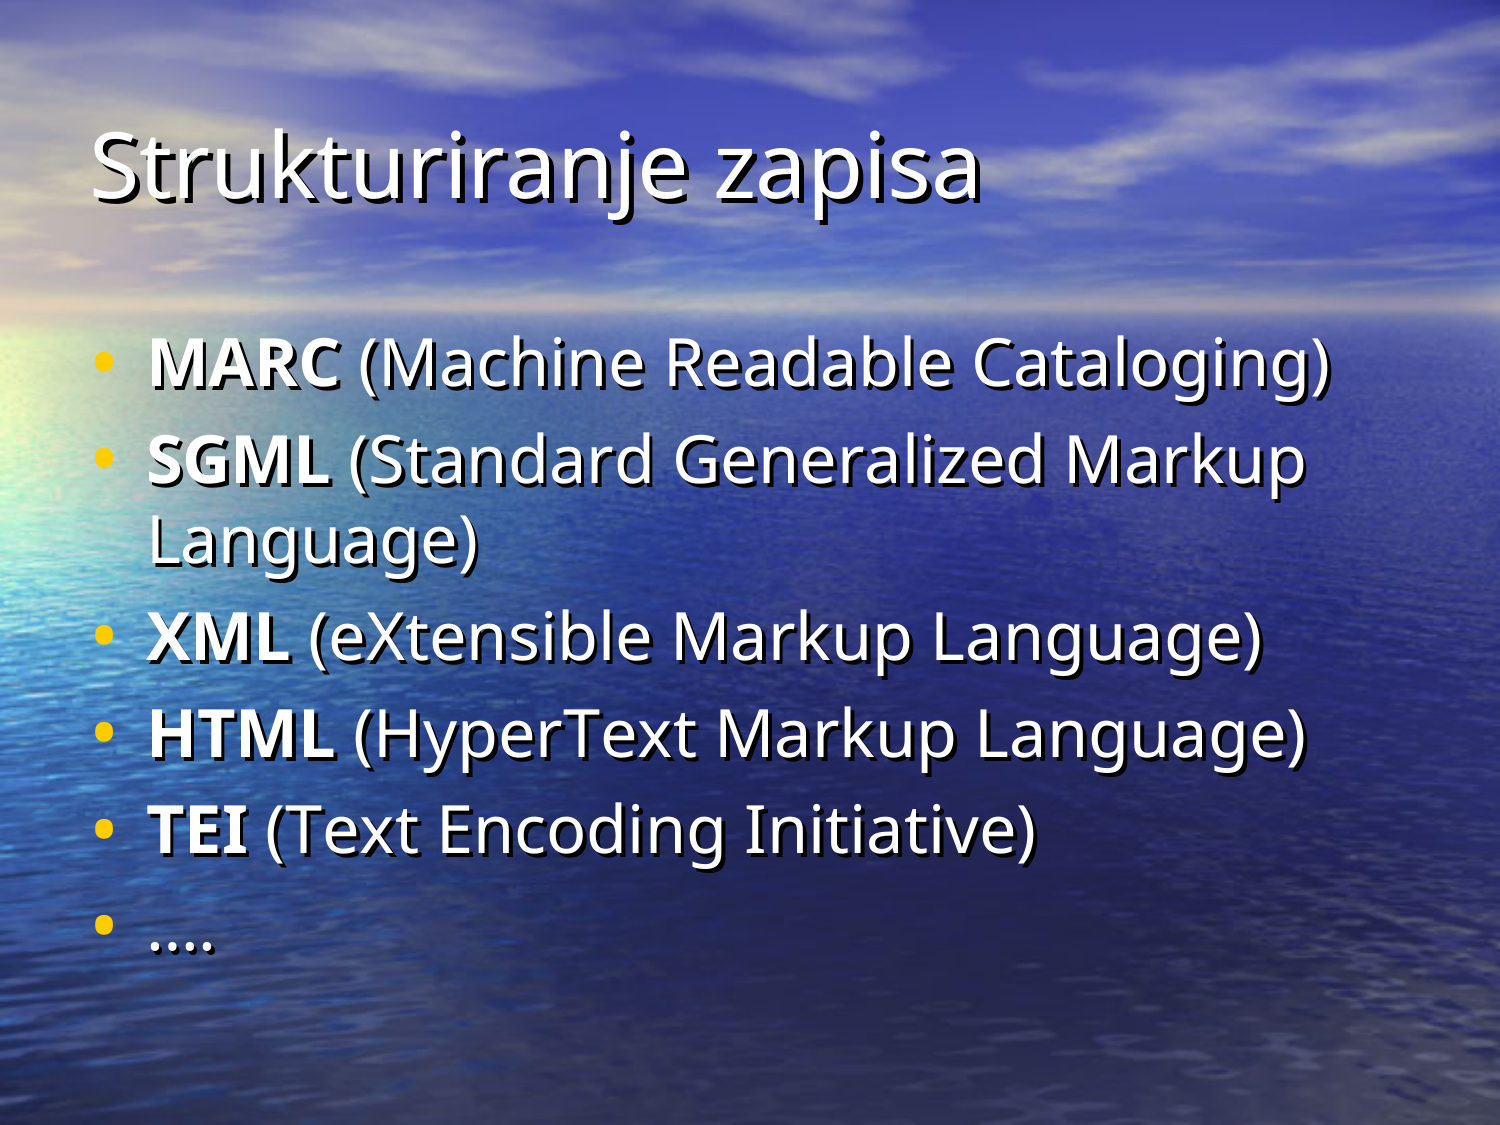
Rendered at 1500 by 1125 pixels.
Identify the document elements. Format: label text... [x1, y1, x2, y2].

title Strukturiranje zapisa [75, 47, 1426, 276]
picture [0, 0, 1500, 1125]
list MARC (Machine Readable Cataloging) SGML (Standard Generalized Markup Language) XML (eXtensible Markup Language) HTML (HyperText Markup Language) TEI (Text Encoding Initiative) …. [75, 312, 1426, 988]
